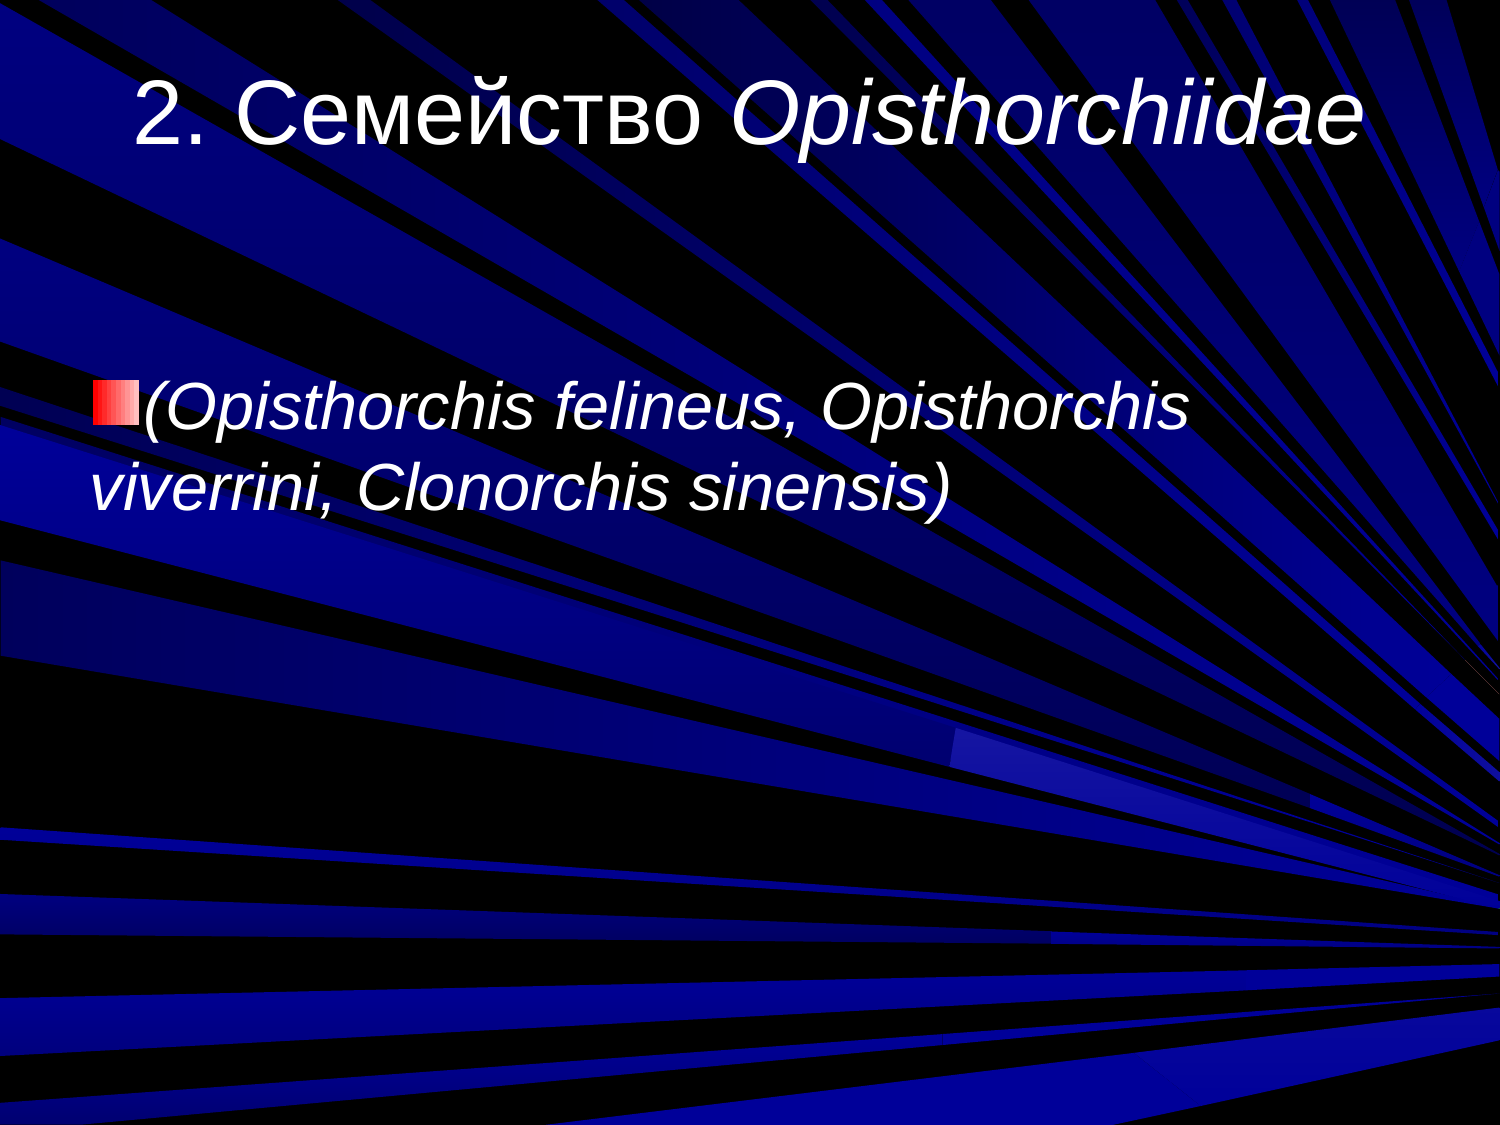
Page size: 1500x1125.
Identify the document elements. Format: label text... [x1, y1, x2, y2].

title 2. Семейство Opisthorchiidae [75, 45, 1425, 234]
list (Opisthorchis felineus, Opisthorchis viverrini, Clonorchis sinensis) [75, 262, 1425, 1006]
